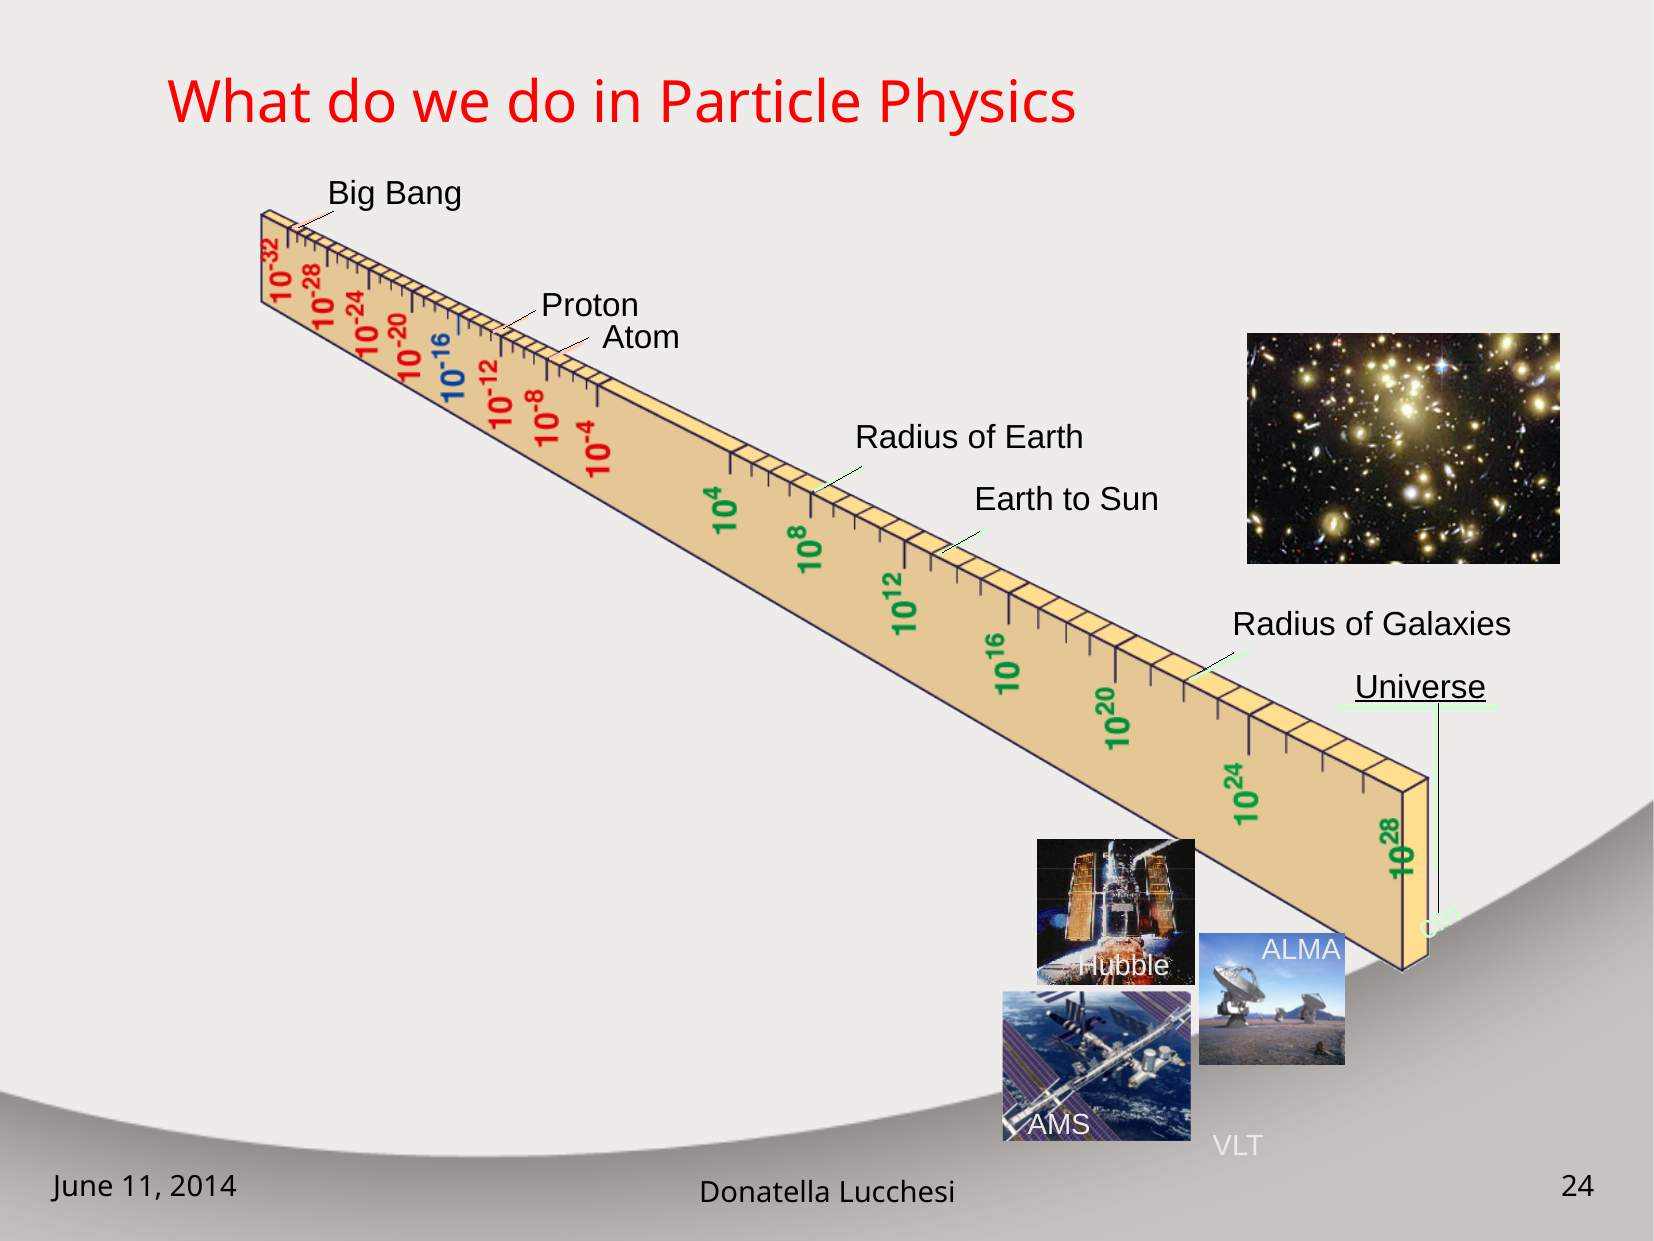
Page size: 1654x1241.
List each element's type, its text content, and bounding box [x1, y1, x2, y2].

text_box VLT [1197, 1118, 1279, 1169]
text_box ALMA [1246, 926, 1357, 973]
text_box Hubble [1062, 939, 1186, 989]
text_box Radius of Galaxies [1217, 603, 1528, 650]
text_box cm [1395, 882, 1484, 961]
text_box Universe [1340, 665, 1502, 713]
text_box What do we do in Particle Physics [152, 53, 1094, 150]
text_box Atom [587, 307, 696, 363]
text_box AMS [1012, 1101, 1106, 1148]
text_box Big Bang [312, 164, 478, 219]
text_box Atom [637, 332, 647, 346]
text_box Radius of Earth [840, 407, 1100, 463]
picture [0, 0, 1654, 1241]
text_box Earth to Sun [959, 469, 1175, 525]
text_box Proton [526, 275, 655, 331]
